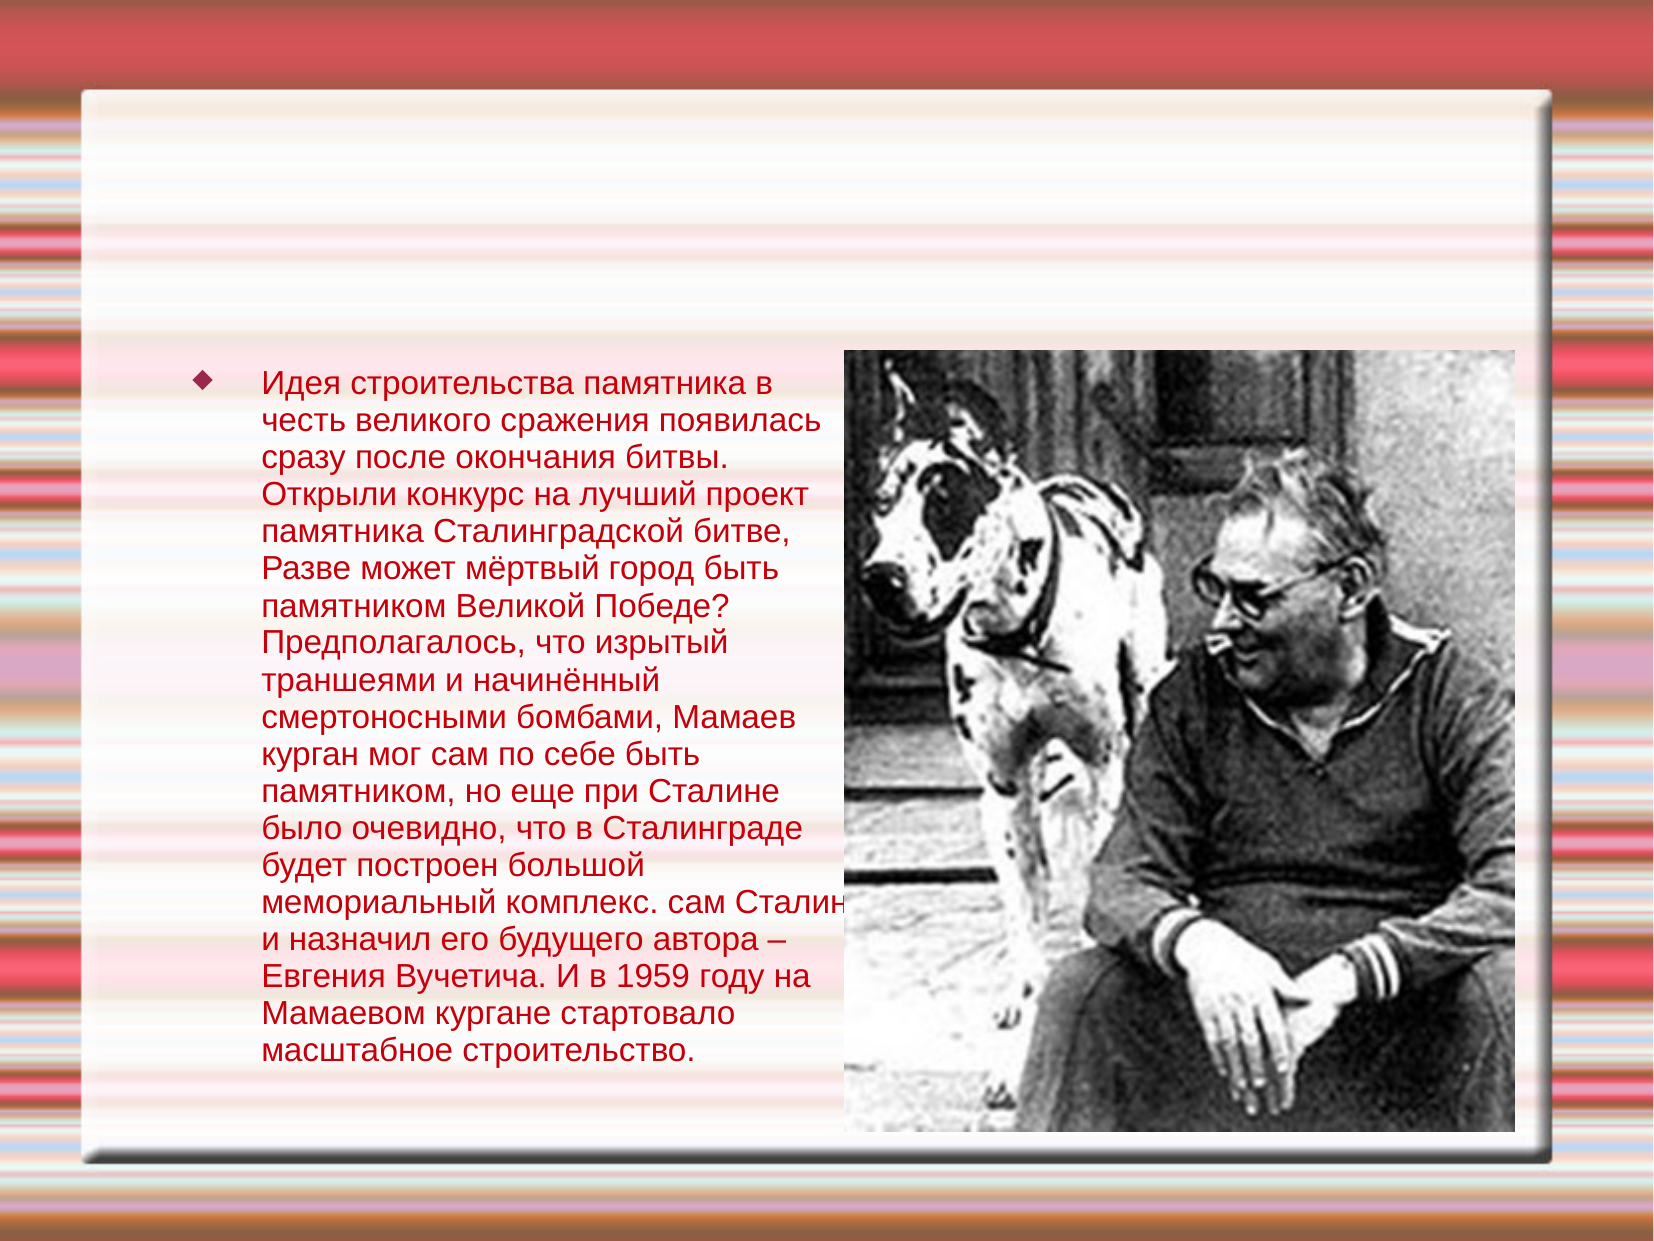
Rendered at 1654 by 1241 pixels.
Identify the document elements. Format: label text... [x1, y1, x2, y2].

list Идея строительства памятника в честь великого сражения появилась сразу после окончания битвы. Открыли конкурс на лучший проект памятника Сталинградской битве, Разве может мёртвый город быть памятником Великой Победе? Предполагалось, что изрытый траншеями и начинённый смертоносными бомбами, Мамаев курган мог сам по себе быть памятником, но еще при Сталине было очевидно, что в Сталинграде будет построен большой мемориальный комплекс. сам Сталин и назначил его будущего автора – Евгения Вучетича. И в 1959 году на Мамаевом кургане стартовало масштабное строительство. [178, 364, 844, 1132]
picture [0, 0, 1654, 1241]
